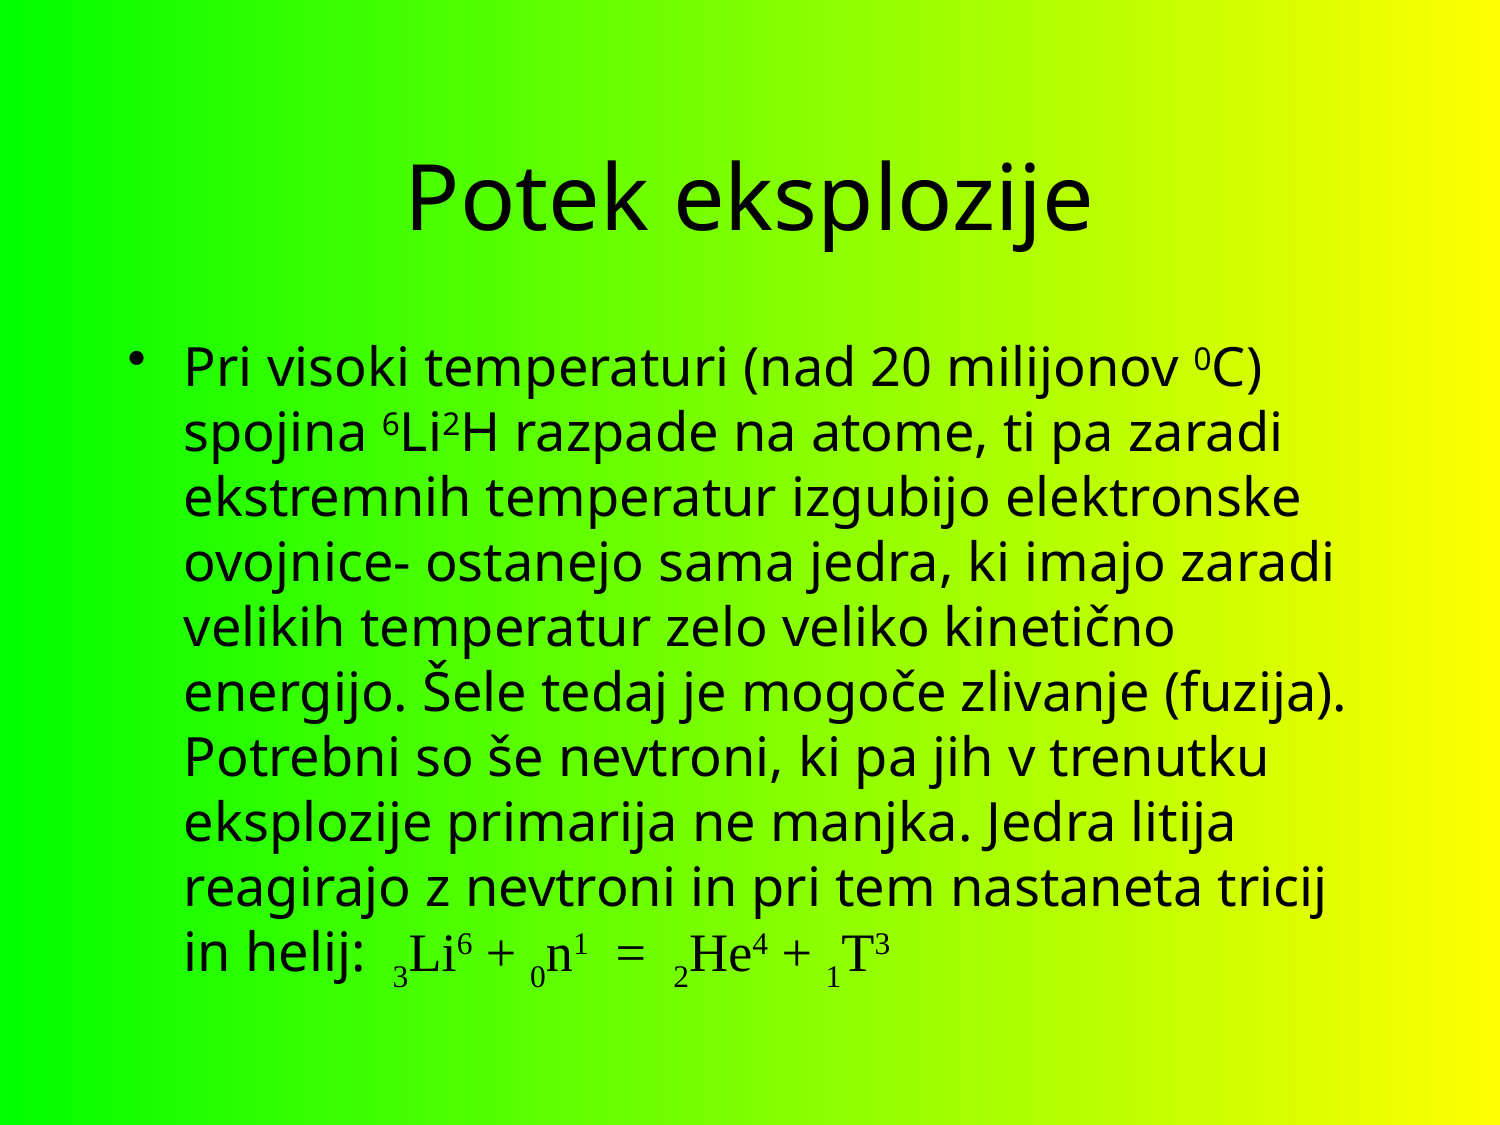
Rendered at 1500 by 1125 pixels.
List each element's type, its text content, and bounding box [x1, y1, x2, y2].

title Potek eksplozije [112, 99, 1388, 288]
list Pri visoki temperaturi (nad 20 milijonov 0C) spojina 6Li2H razpade na atome, ti pa zaradi ekstremnih temperatur izgubijo elektronske ovojnice- ostanejo sama jedra, ki imajo zaradi velikih temperatur zelo veliko kinetično energijo. Šele tedaj je mogoče zlivanje (fuzija). Potrebni so še nevtroni, ki pa jih v trenutku eksplozije primarija ne manjka. Jedra litija reagirajo z nevtroni in pri tem nastaneta tricij in helij: 3Li6 + 0n1 = 2He4 + 1T3 [112, 324, 1388, 1000]
